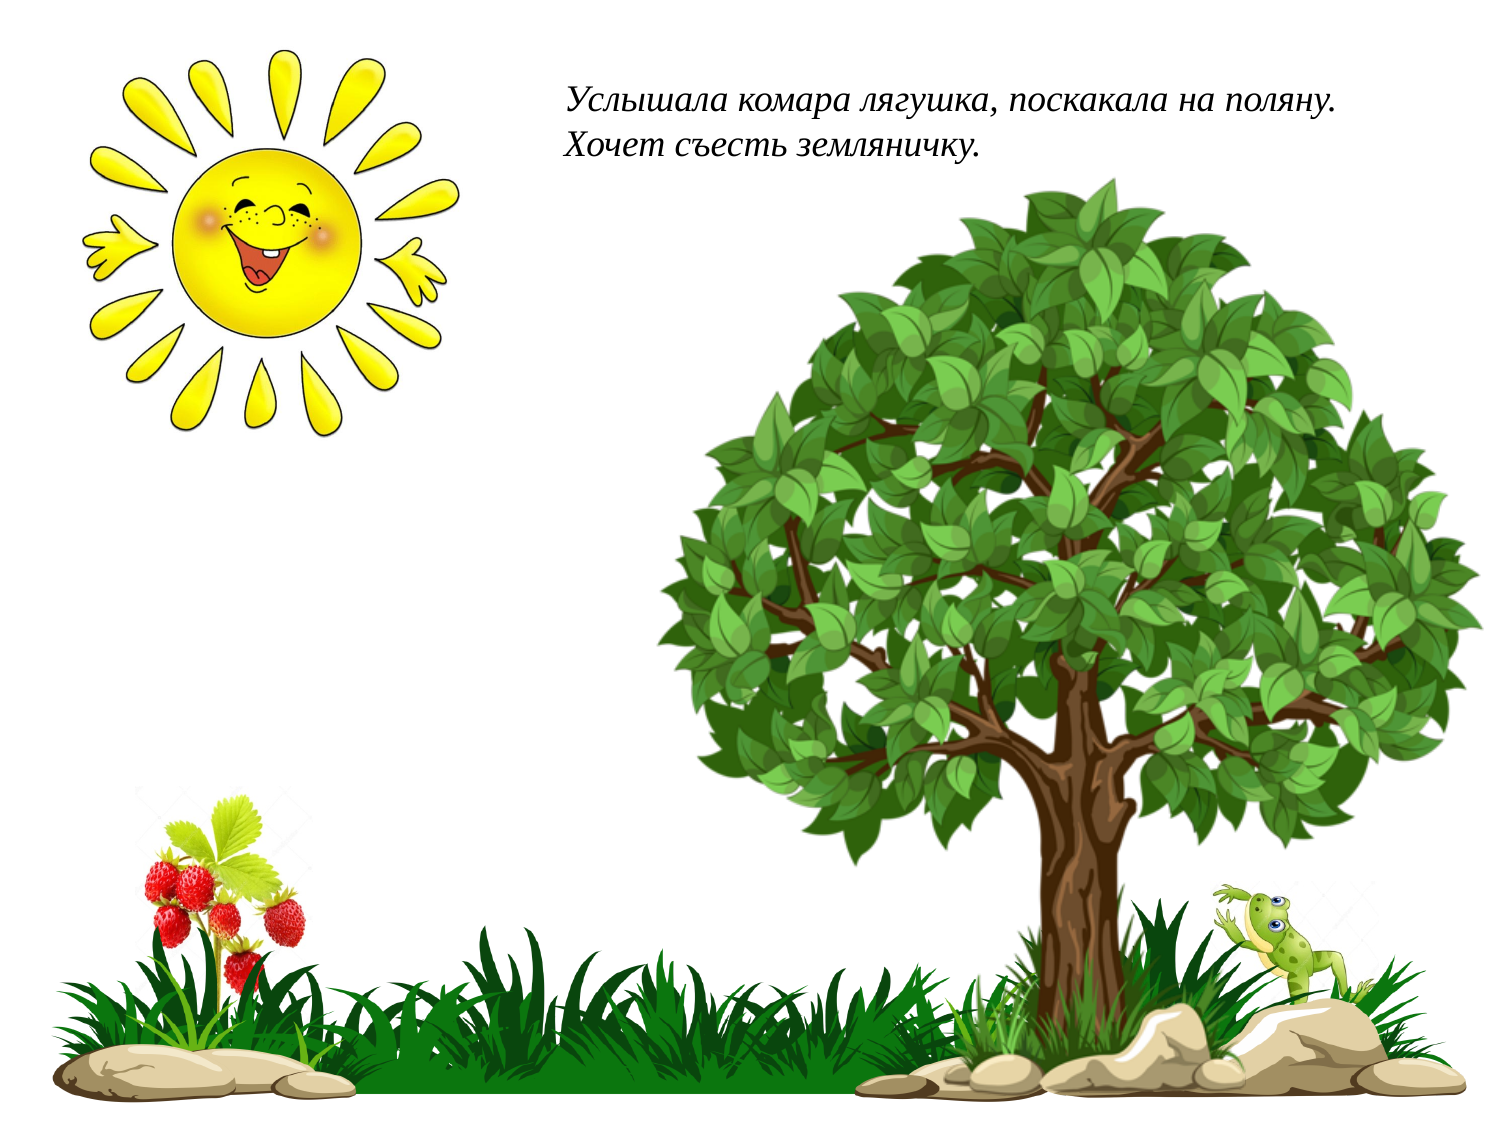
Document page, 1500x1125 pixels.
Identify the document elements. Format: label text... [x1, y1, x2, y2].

picture [64, 42, 467, 445]
text_box Услышала комара лягушка, поскакала на поляну. Хочет съесть земляничку. [549, 66, 1423, 171]
picture [29, 160, 1500, 1106]
